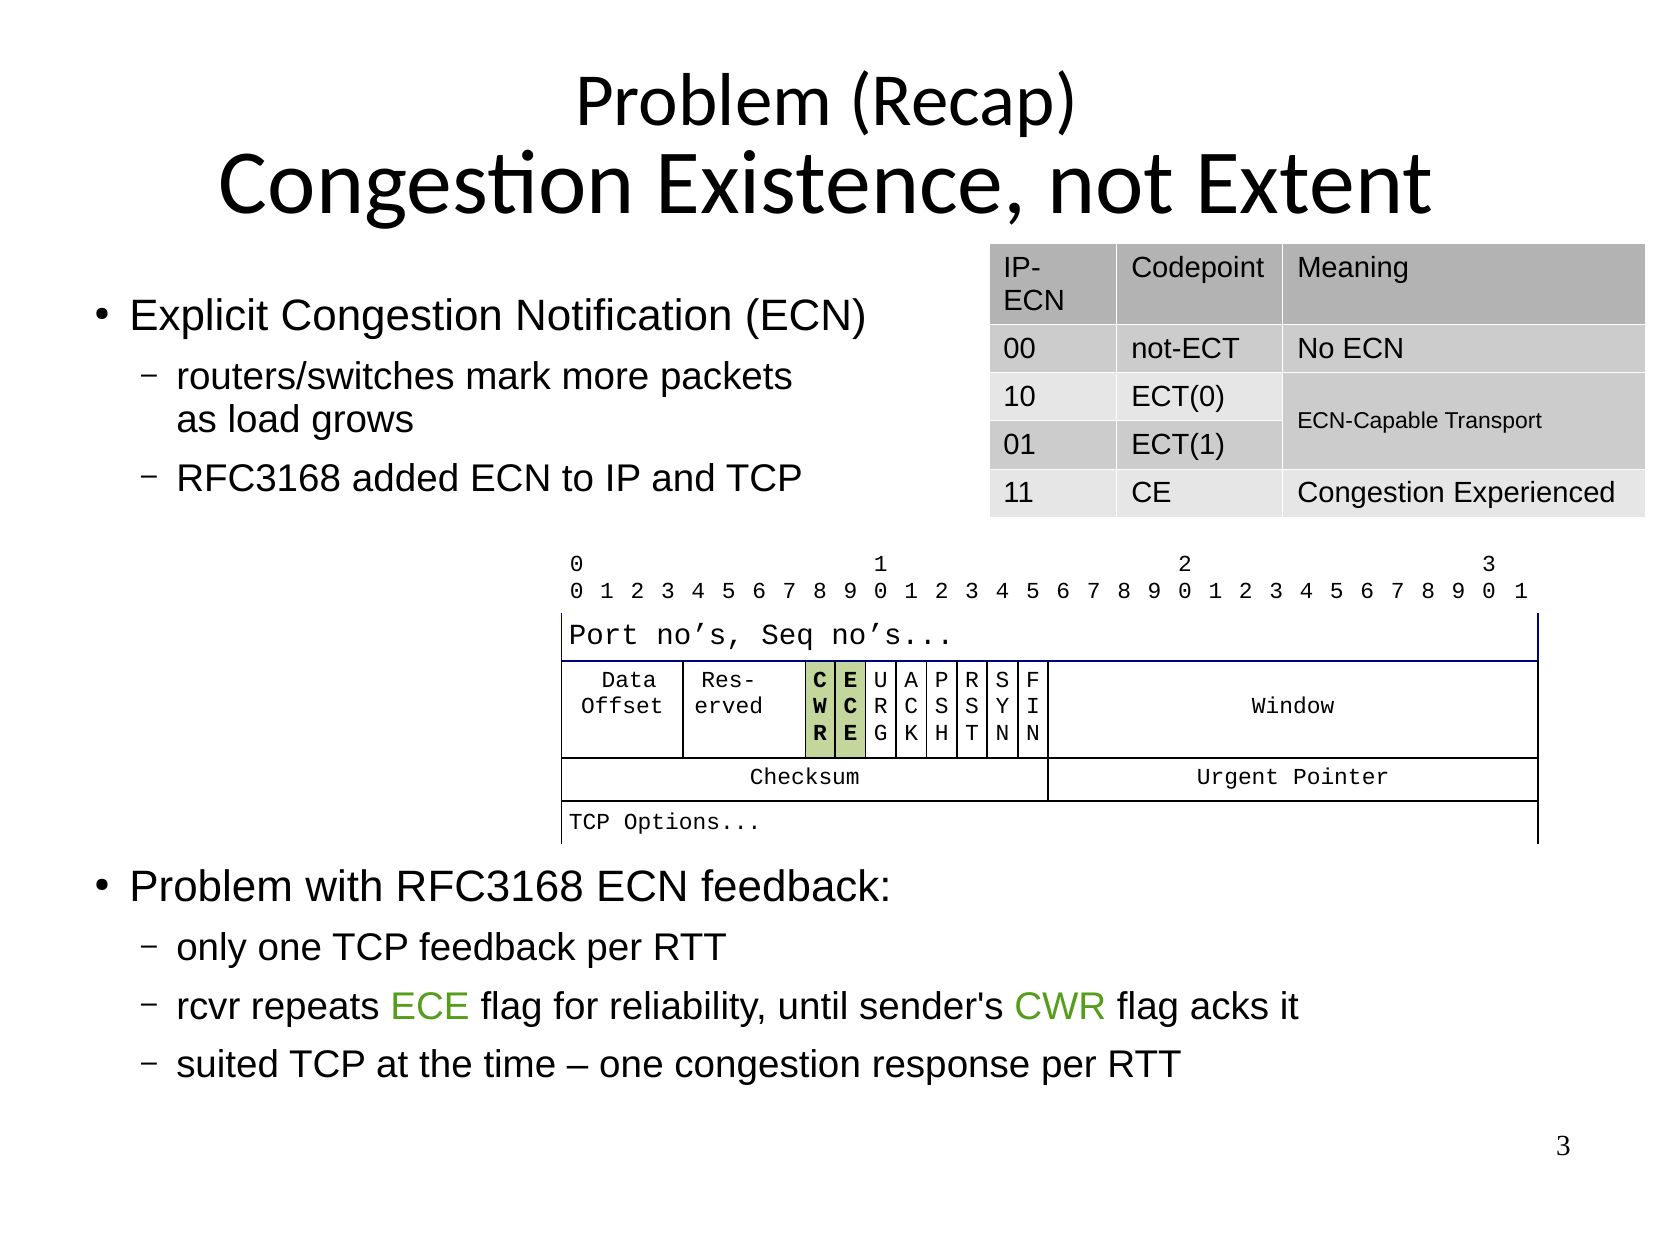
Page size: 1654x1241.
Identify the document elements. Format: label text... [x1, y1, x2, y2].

table_cell ECN-Capable Transport [1283, 373, 1645, 469]
table_header 20 [1170, 543, 1200, 613]
table_header 5 [714, 543, 744, 613]
table_header 1 [592, 543, 622, 613]
table_cell Data Offset [562, 662, 682, 757]
table_header 3 [957, 543, 987, 613]
table_cell URG [866, 662, 895, 757]
table_header 10 [866, 543, 896, 613]
table_cell Checksum [562, 759, 1047, 800]
table_cell ACK [897, 662, 926, 757]
title Problem (Recap) Congestion Existence, not Extent [82, 49, 1571, 257]
table_cell ECT(0) [1117, 373, 1282, 420]
table_cell 00 [990, 325, 1116, 372]
table_cell Congestion Experienced [1283, 470, 1645, 517]
table_cell RST [958, 662, 986, 757]
table_header 00 [561, 543, 592, 613]
table_header 8 [805, 543, 835, 613]
table_cell not-ECT [1117, 325, 1282, 372]
table_header 7 [1078, 543, 1109, 613]
table_header 2 [1231, 543, 1261, 613]
table_header 4 [1291, 543, 1322, 613]
table_header 2 [926, 543, 957, 613]
table_header 5 [1018, 543, 1048, 613]
table_cell Urgent Pointer [1049, 759, 1537, 800]
table_cell Port no’s, Seq no’s... [562, 613, 1537, 660]
table_header 9 [1443, 543, 1474, 613]
table_cell ECE [836, 662, 865, 757]
table_cell CWR [806, 662, 834, 757]
table_header 8 [1109, 543, 1139, 613]
table_cell FIN [1019, 662, 1047, 757]
table_header 7 [774, 543, 805, 613]
table_cell ECT(1) [1117, 421, 1282, 469]
table_cell Window [1049, 662, 1537, 757]
table_cell CE [1117, 470, 1282, 517]
table_header 3 [1261, 543, 1291, 613]
table_header 1 [896, 543, 926, 613]
table_cell SYN [988, 662, 1017, 757]
table_cell TCP Options... [562, 802, 1537, 844]
table_header 3 [653, 543, 683, 613]
table_header 6 [1352, 543, 1383, 613]
table_header IP-ECN [990, 244, 1116, 324]
table_header 7 [1383, 543, 1413, 613]
table_header 9 [1139, 543, 1170, 613]
table_header 4 [683, 543, 714, 613]
table_header 4 [987, 543, 1018, 613]
table_header 6 [1048, 543, 1078, 613]
table_header 8 [1413, 543, 1443, 613]
table_cell No ECN [1283, 325, 1645, 372]
table_cell 10 [990, 373, 1116, 420]
table_header 30 [1474, 543, 1504, 613]
table_cell [774, 662, 805, 757]
table_header 5 [1322, 543, 1352, 613]
table_cell PSH [927, 662, 956, 757]
table_cell 11 [990, 470, 1116, 517]
table_header 2 [622, 543, 653, 613]
table_cell Res-erved [684, 662, 774, 757]
table_header Meaning [1283, 244, 1645, 324]
table_header Codepoint [1117, 244, 1282, 324]
list Explicit Congestion Notification (ECN) routers/switches mark more packets as load grows RFC3168 added ECN to IP and TCP Problem with RFC3168 ECN feedback: only one TCP feedback per RTT rcvr repeats ECE flag for reliability, until sender's CWR flag acks it suited TCP at the time – one congestion response per RTT [82, 290, 1571, 1087]
table_header 1 [1200, 543, 1231, 613]
table_header 9 [835, 543, 866, 613]
table_header 1 [1504, 543, 1538, 613]
table_cell 01 [990, 421, 1116, 469]
table_header 6 [744, 543, 774, 613]
